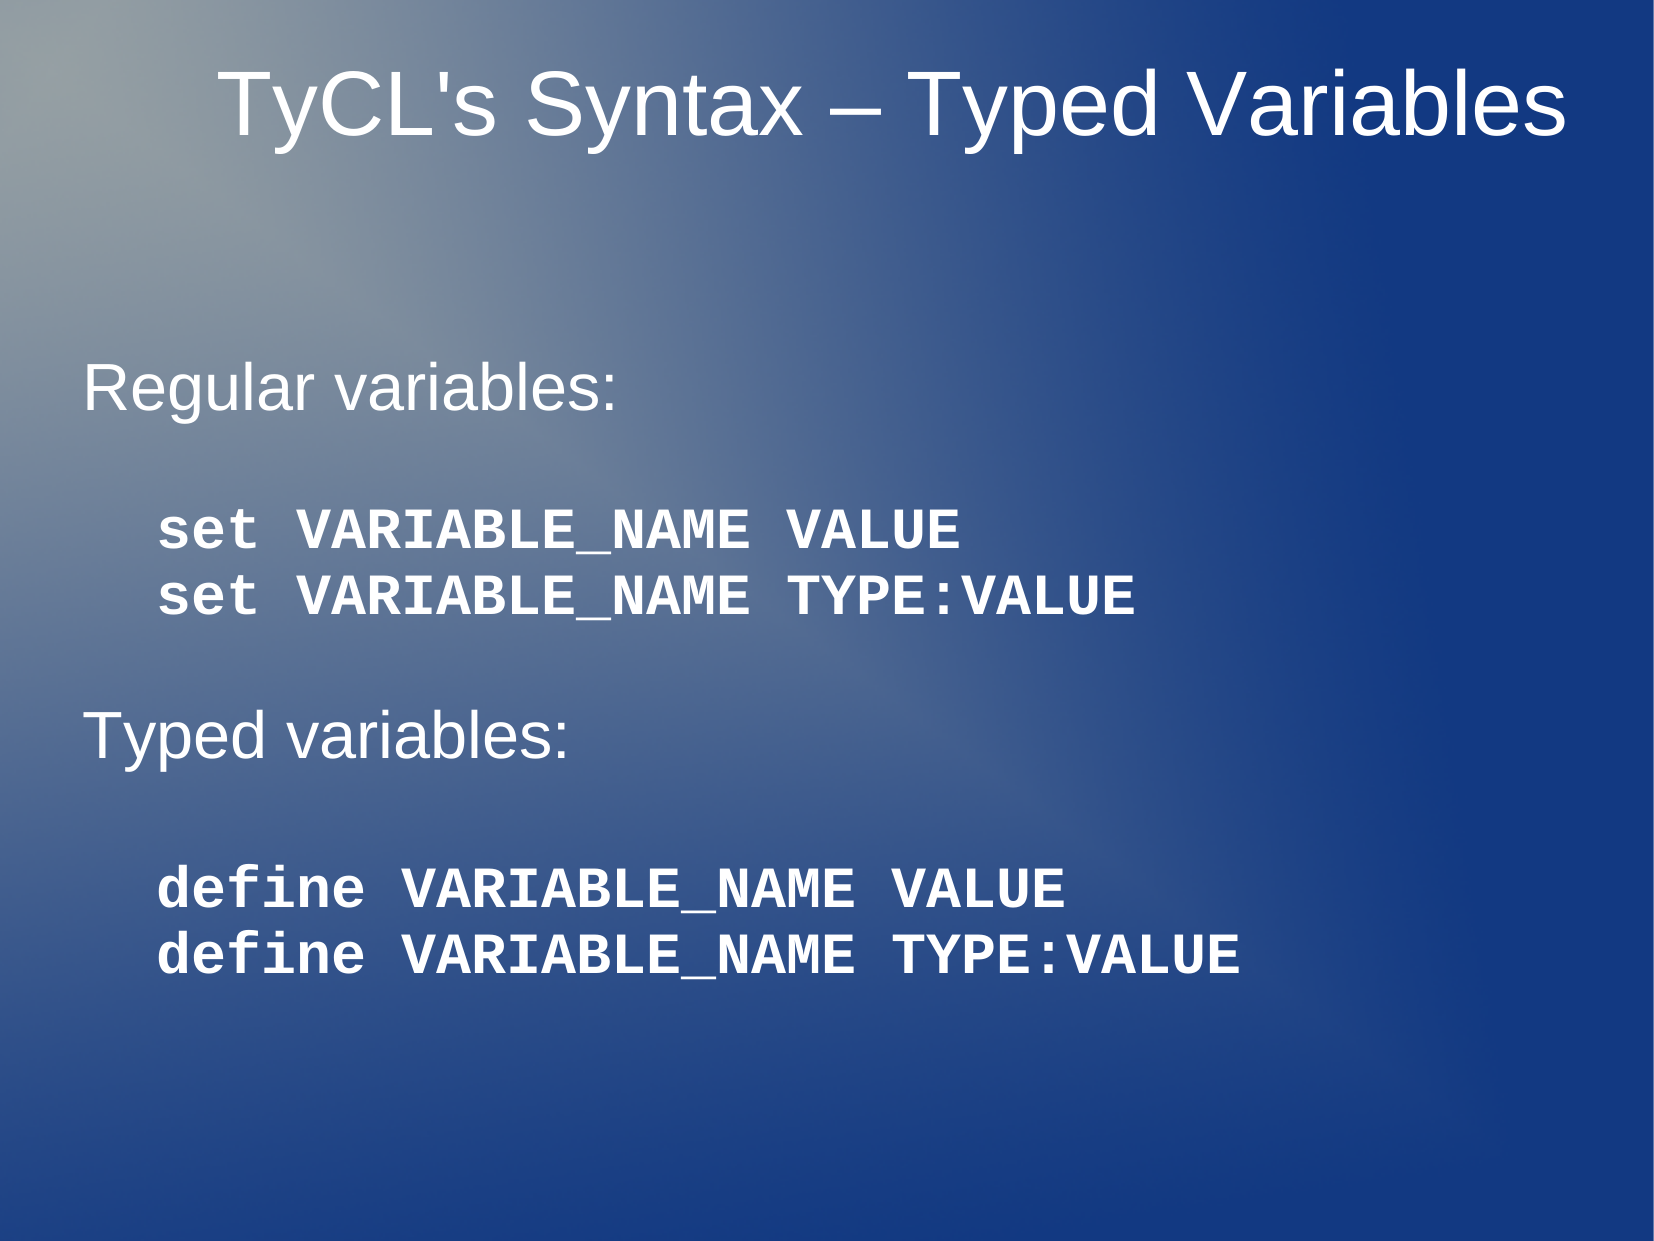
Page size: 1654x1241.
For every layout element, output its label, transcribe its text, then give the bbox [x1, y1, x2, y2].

subtitle Regular variables: set VARIABLE_NAME VALUE set VARIABLE_NAME TYPE:VALUE Typed variables: define VARIABLE_NAME VALUE define VARIABLE_NAME TYPE:VALUE [82, 275, 1571, 1124]
title TyCL's Syntax – Typed Variables [82, 52, 1571, 155]
picture [0, 0, 1654, 1241]
